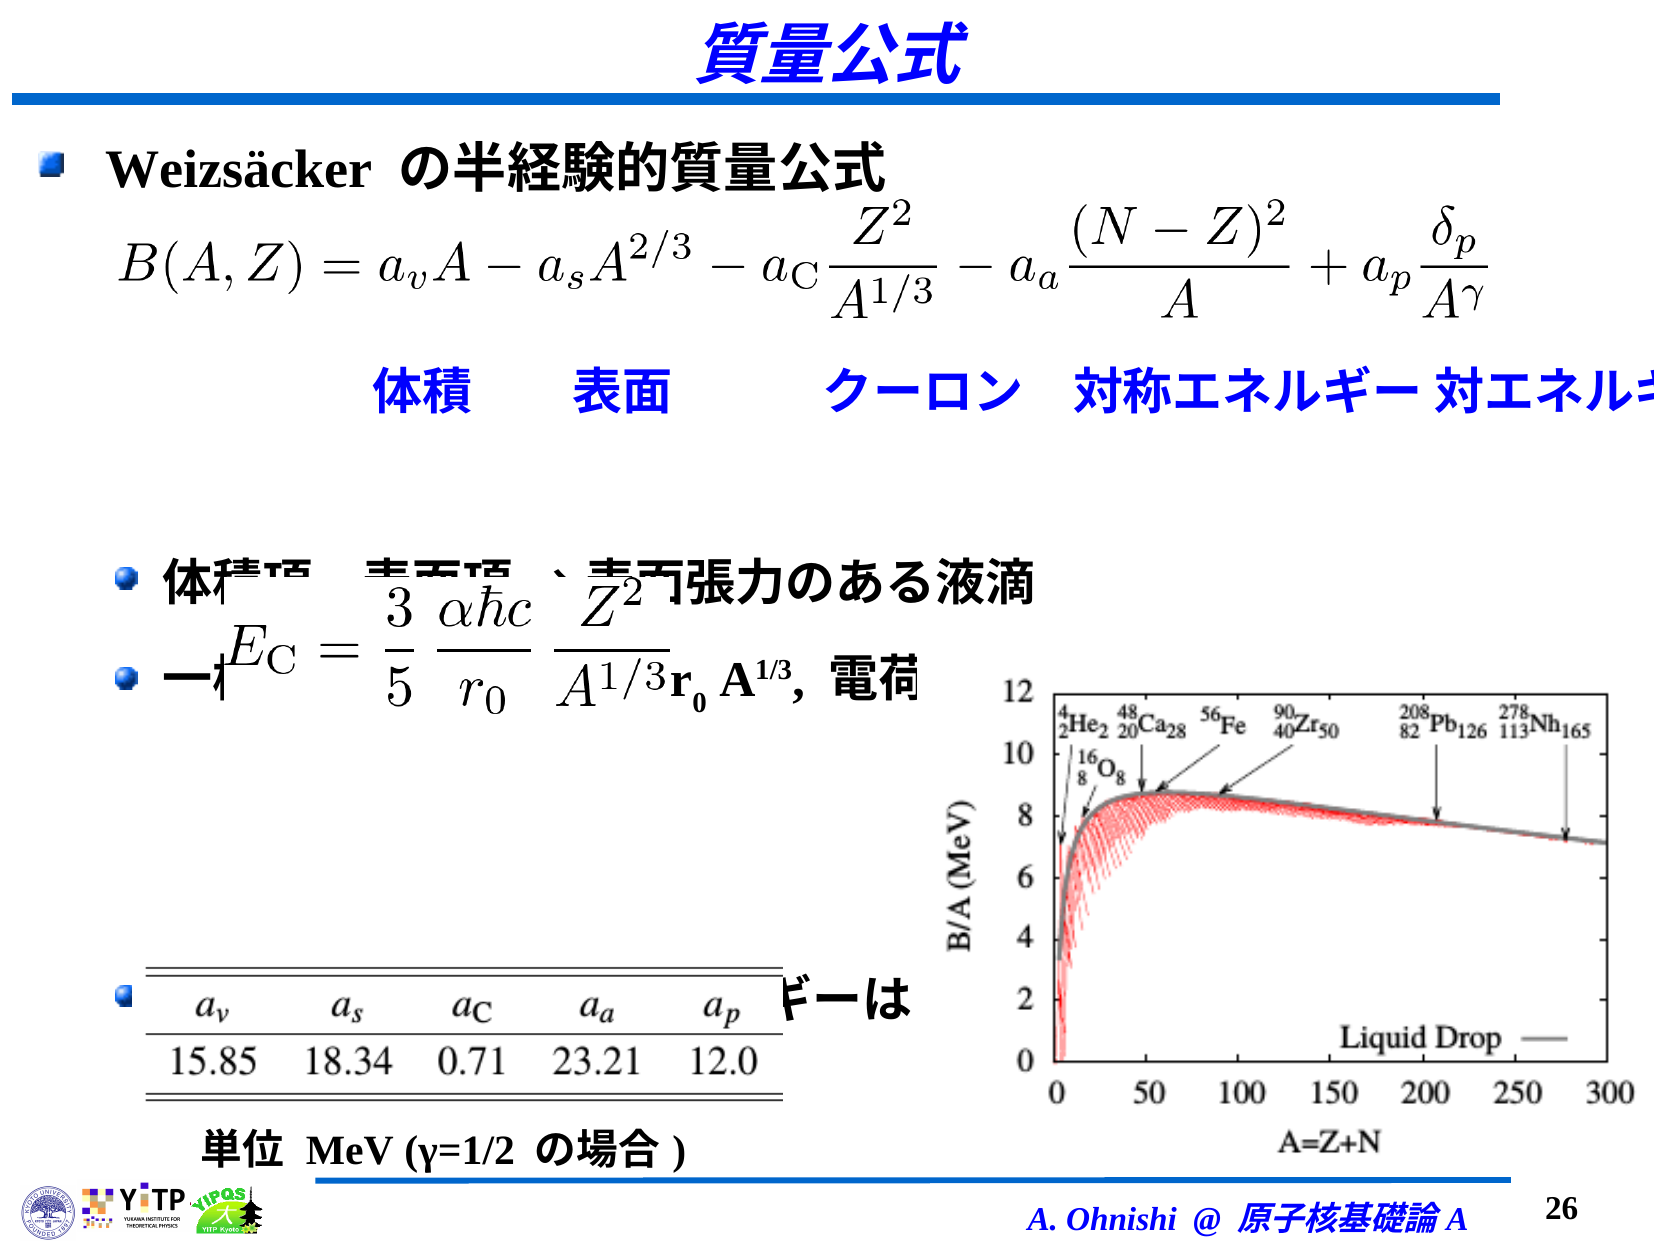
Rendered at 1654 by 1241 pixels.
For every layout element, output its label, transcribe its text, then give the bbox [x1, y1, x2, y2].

text_box 単位 MeV (γ=1/2 の場合) [200, 1117, 702, 1164]
picture [132, 947, 783, 1117]
picture [118, 199, 1488, 318]
picture [917, 649, 1654, 1168]
picture [77, 1179, 263, 1234]
picture [224, 577, 670, 714]
list Weizsäcker の半経験的質量公式 体積項、表面項 → 表面張力のある液滴 一様帯電球(半径 R = r0 A1/3, 電荷 Q=Ze)のクーロンエネルギー 対称エネルギー、対エネルギーは 液滴描像からは出てこない。 [20, 124, 1621, 1137]
picture [20, 1185, 76, 1241]
title 質量公式 [0, 0, 1654, 99]
text_box 体積 表面 クーロン 対称エネルギー 対エネルギー [372, 351, 1654, 406]
